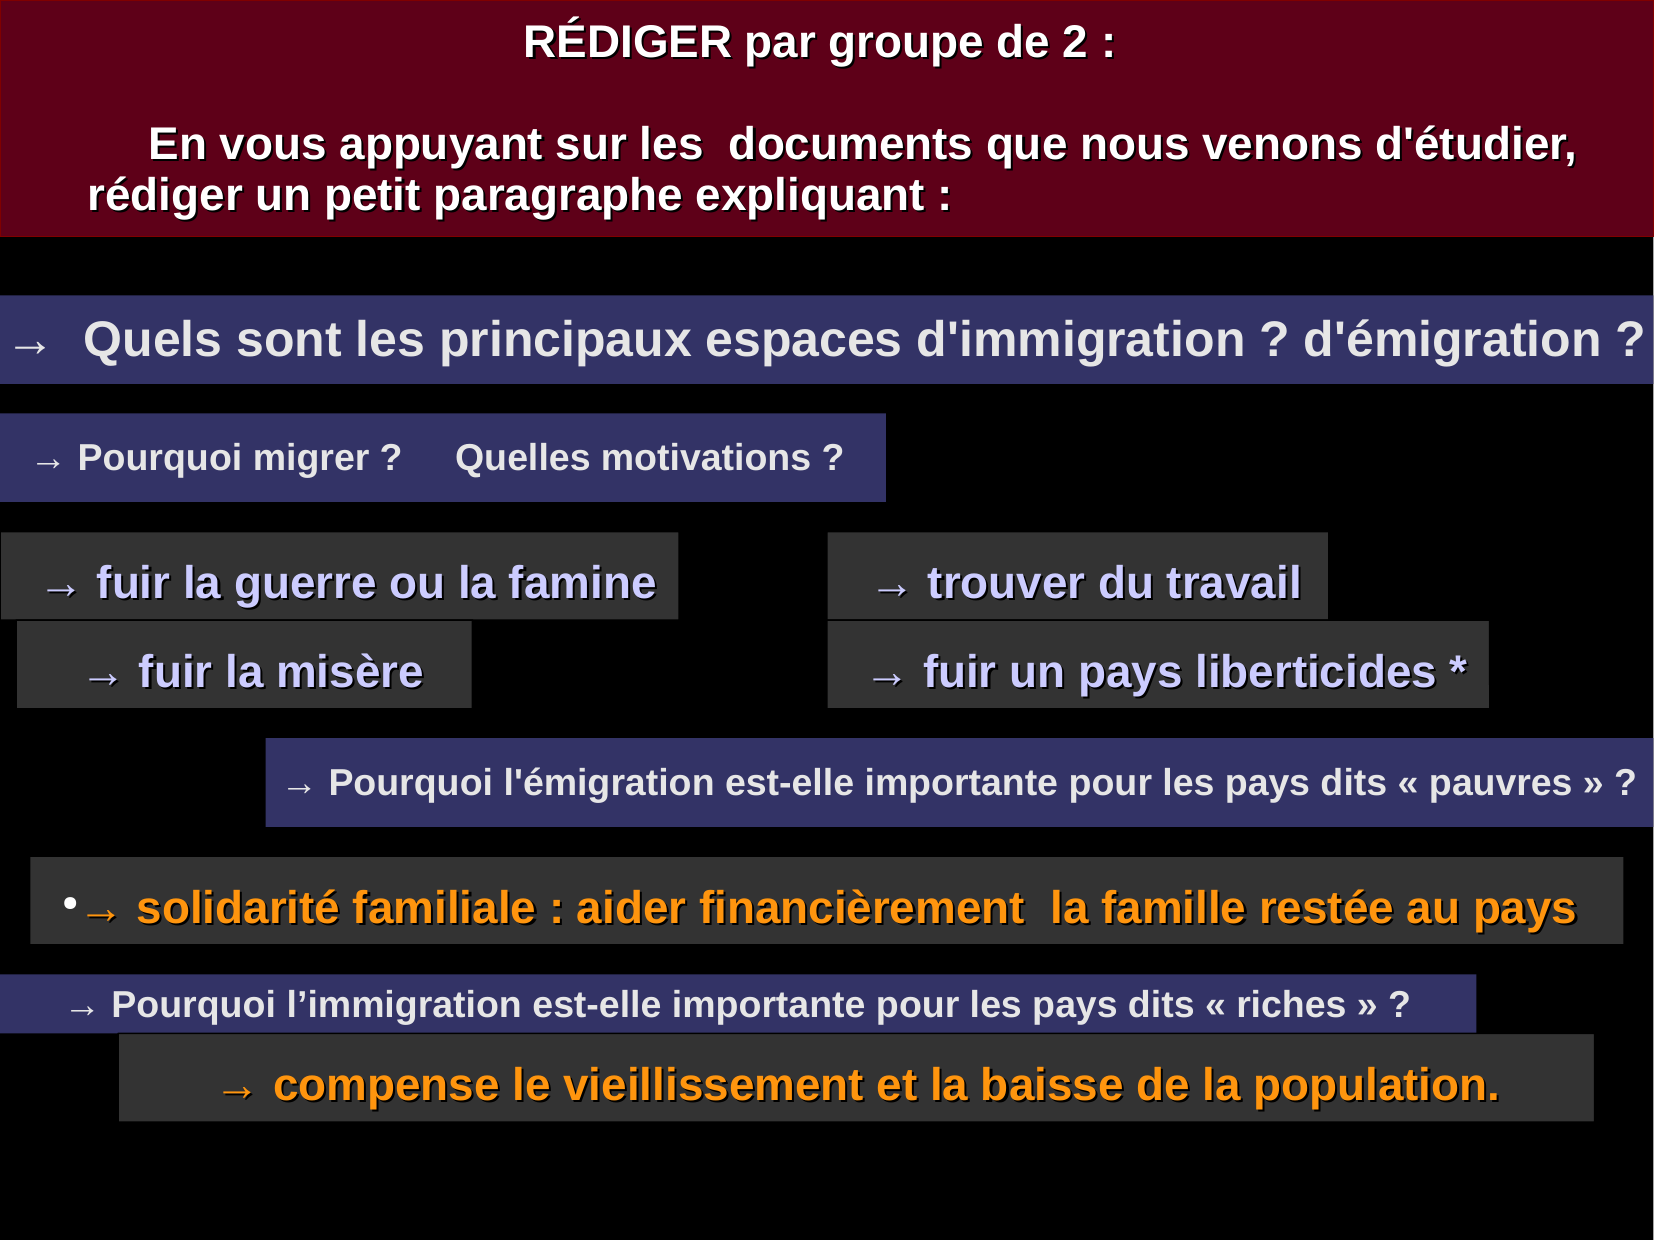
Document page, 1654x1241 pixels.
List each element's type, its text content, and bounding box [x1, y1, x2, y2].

text_box → fuir un pays liberticides * [826, 620, 1490, 709]
text_box → Pourquoi migrer ? Quelles motivations ? [0, 413, 886, 502]
text_box → Pourquoi l'émigration est-elle importante pour les pays dits « pauvres » ? [265, 738, 1654, 827]
text_box → trouver du travail [826, 531, 1329, 620]
text_box RÉDIGER par groupe de 2 : En vous appuyant sur les documents que nous venons d'étudier, rédiger un petit paragraphe expliquant : [0, 0, 1654, 237]
text_box → fuir la guerre ou la famine [0, 531, 680, 621]
text_box → compense le vieillissement et la baisse de la population. [118, 1033, 1595, 1123]
text_box → solidarité familiale : aider financièrement la famille restée au pays [29, 856, 1625, 945]
text_box → Pourquoi l’immigration est-elle importante pour les pays dits « riches » ? [0, 974, 1477, 1034]
text_box → fuir la misère [16, 620, 473, 709]
text_box → Quels sont les principaux espaces d'immigration ? d'émigration ? [0, 295, 1654, 384]
